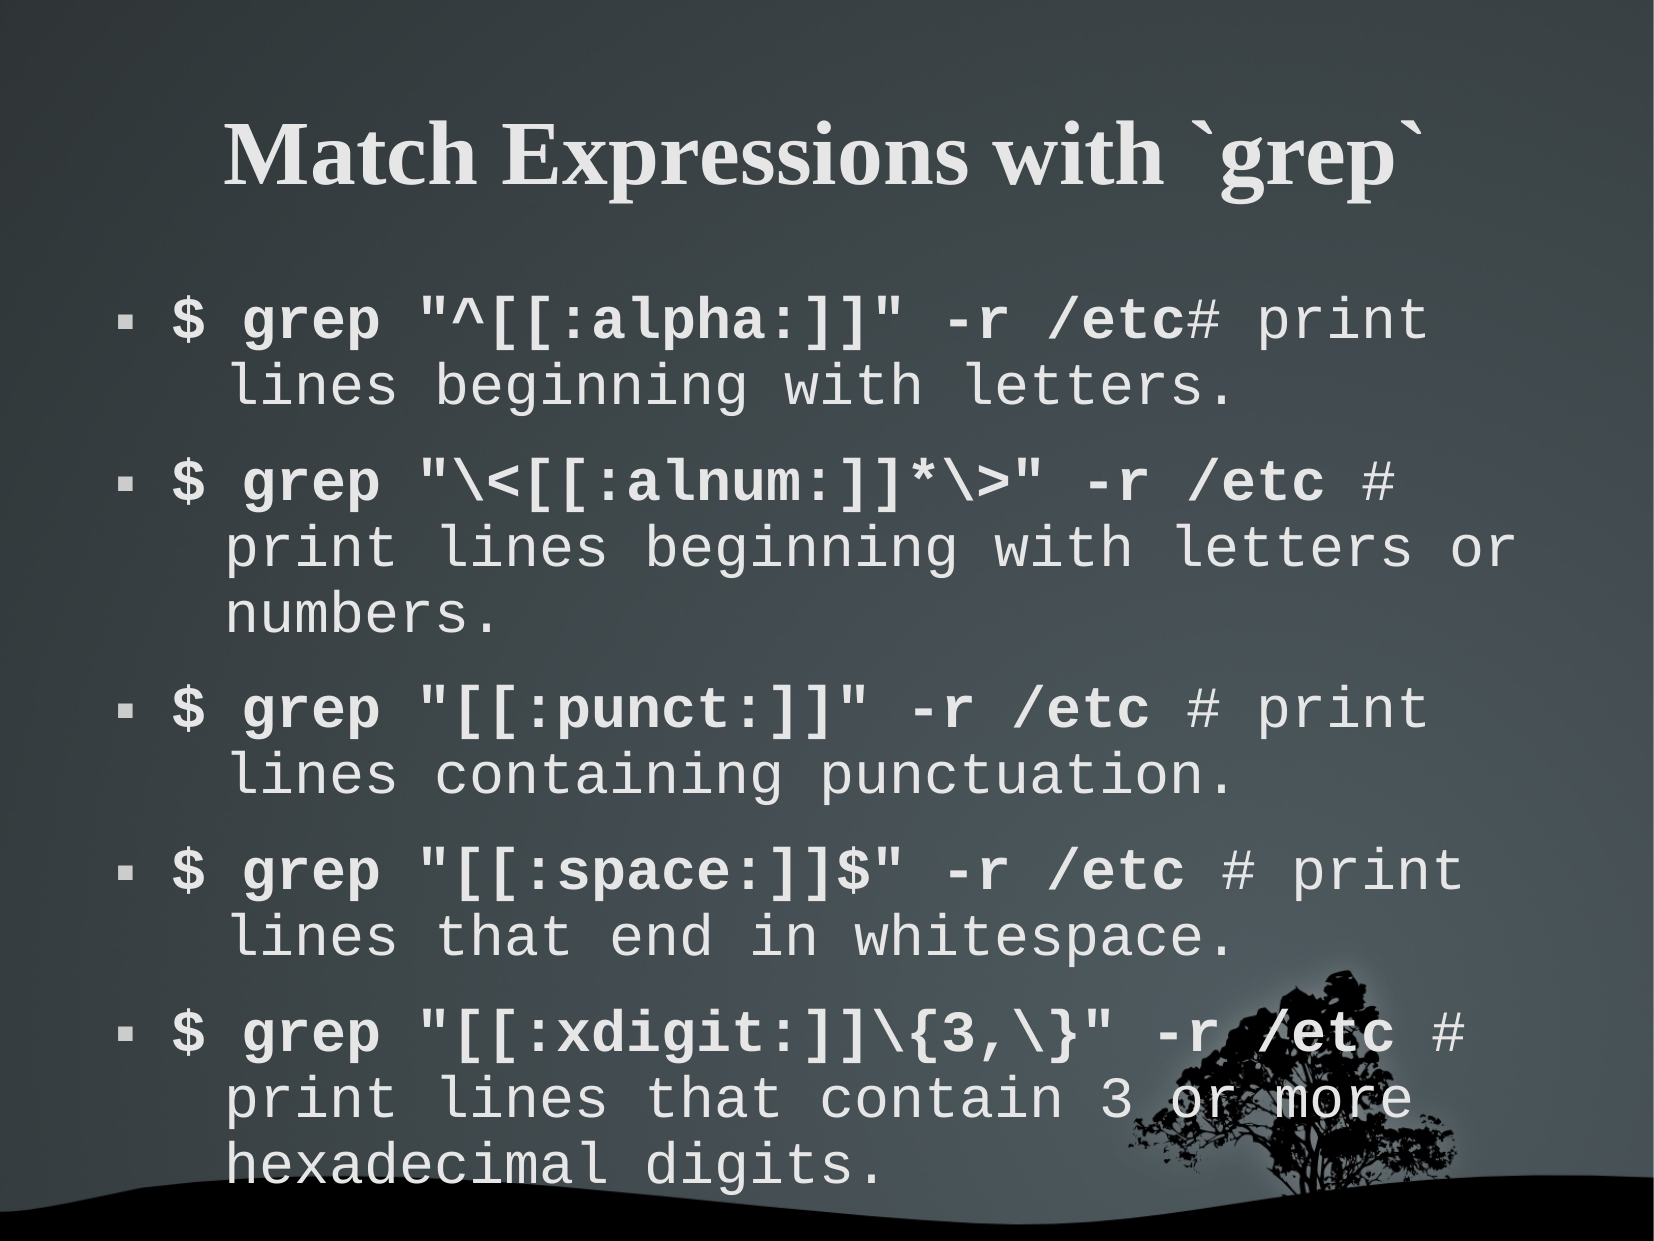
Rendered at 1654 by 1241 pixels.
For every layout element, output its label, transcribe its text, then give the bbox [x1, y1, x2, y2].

title Match Expressions with `grep` [82, 33, 1571, 274]
list $ grep "^[[:alpha:]]" -r /etc# print lines beginning with letters. $ grep "\<[[:alnum:]]*\>" -r /etc # print lines beginning with letters or numbers. $ grep "[[:punct:]]" -r /etc # print lines containing punctuation. $ grep "[[:space:]]$" -r /etc # print lines that end in whitespace. $ grep "[[:xdigit:]]\{3,\}" -r /etc # print lines that contain 3 or more hexadecimal digits. [82, 290, 1571, 1212]
picture [0, 0, 1654, 1241]
